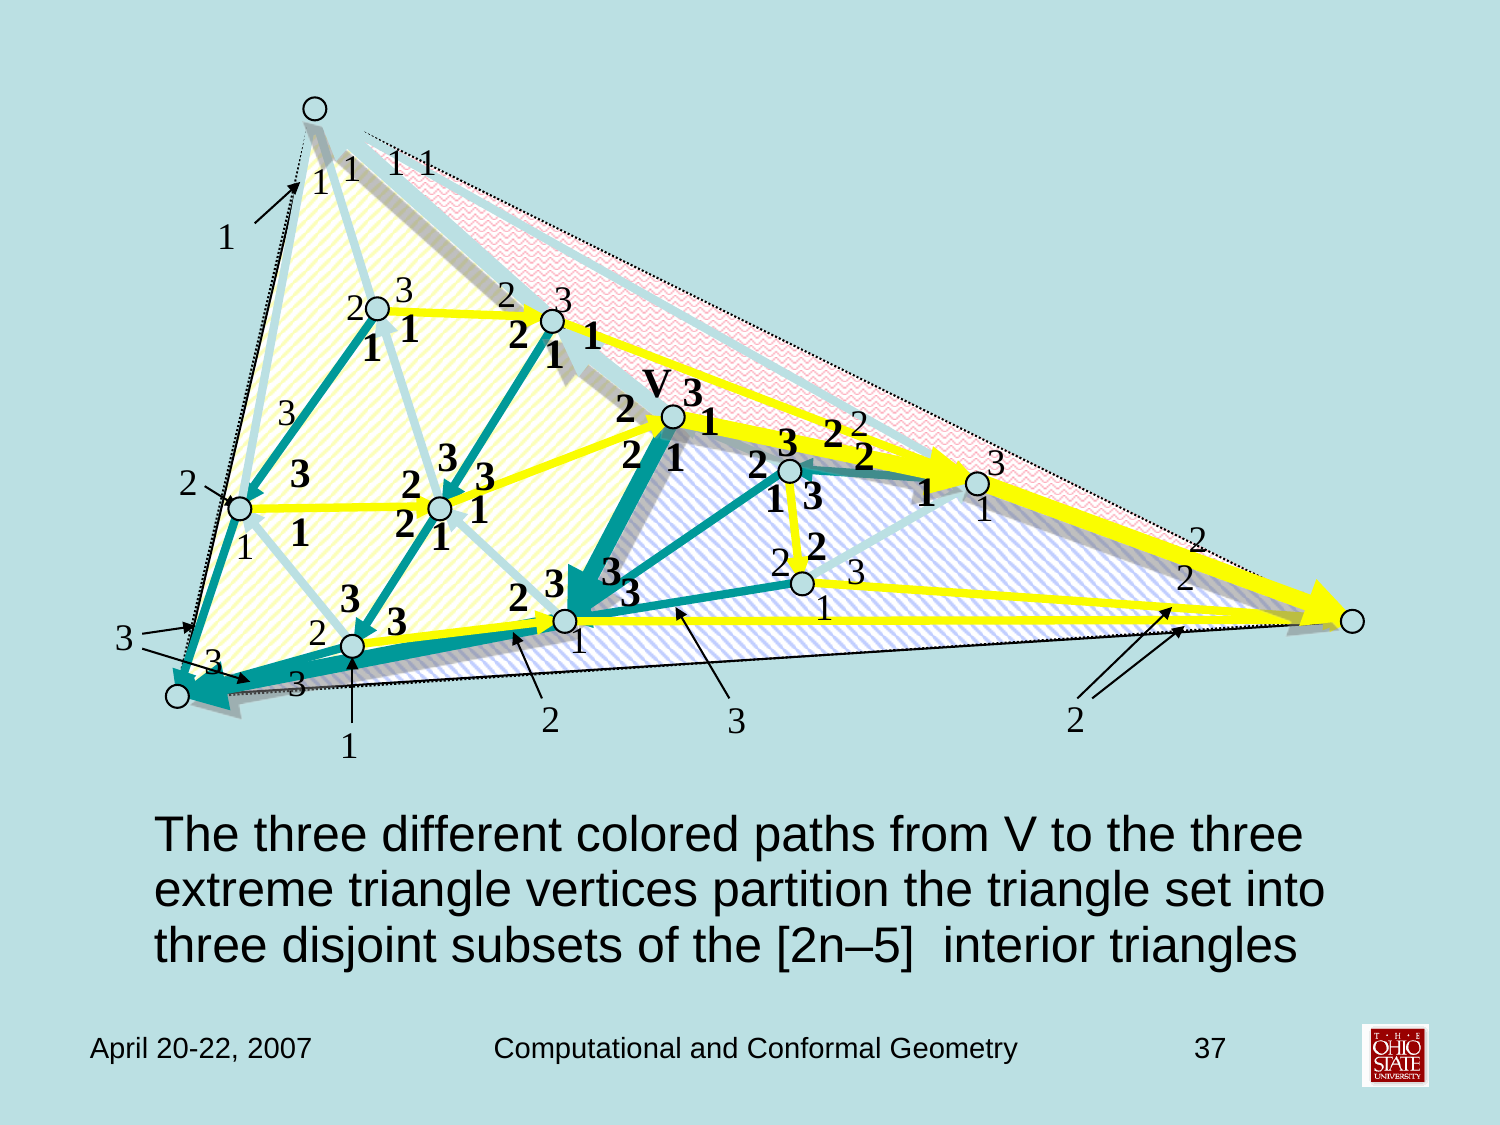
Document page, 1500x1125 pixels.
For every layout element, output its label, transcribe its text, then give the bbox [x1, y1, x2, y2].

text_box [257, 513, 275, 541]
text_box V [652, 376, 667, 415]
text_box 3 [787, 465, 839, 526]
text_box 2 [835, 395, 884, 452]
text_box [678, 594, 800, 616]
text_box 1 [800, 580, 849, 637]
text_box [839, 487, 901, 543]
text_box [890, 438, 915, 452]
text_box [604, 626, 705, 669]
text_box 1 [296, 153, 345, 210]
text_box 3 [605, 561, 656, 623]
text_box 2 [493, 566, 545, 628]
text_box 1 [453, 489, 505, 541]
text_box [661, 407, 683, 426]
text_box 3 [529, 553, 581, 614]
text_box 3 [667, 361, 719, 424]
text_box [250, 420, 280, 482]
text_box 2 [839, 425, 890, 487]
text_box [293, 512, 405, 601]
text_box [1150, 625, 1184, 635]
text_box V [627, 353, 688, 389]
text_box 3 [762, 411, 814, 474]
text_box 2 [526, 691, 576, 748]
text_box 1 [750, 474, 791, 530]
text_box 3 [99, 609, 149, 666]
text_box [966, 473, 972, 480]
text_box [618, 349, 627, 372]
text_box 3 [712, 692, 762, 749]
text_box [656, 501, 790, 600]
text_box 2 [493, 303, 545, 365]
text_box [202, 552, 313, 672]
text_box 1 [346, 319, 398, 378]
text_box 1 [403, 134, 452, 191]
text_box [736, 394, 779, 427]
text_box 1 [371, 134, 403, 191]
text_box [194, 223, 288, 625]
text_box [637, 453, 738, 561]
text_box [1340, 609, 1364, 633]
text_box 1 [959, 480, 1009, 538]
text_box 3 [422, 427, 474, 489]
text_box 1 [415, 506, 467, 568]
text_box 1 [901, 462, 952, 524]
text_box 2 [606, 423, 658, 485]
text_box [393, 541, 498, 632]
text_box 1 [220, 518, 270, 576]
text_box 2 [331, 279, 381, 336]
text_box 2 [482, 266, 532, 323]
text_box 1 [324, 717, 374, 774]
text_box 3 [189, 633, 238, 690]
text_box [452, 177, 972, 472]
text_box 1 [529, 329, 581, 385]
text_box [689, 625, 1150, 663]
text_box 2 [755, 531, 807, 594]
text_box 3 [782, 431, 789, 440]
text_box [268, 210, 360, 395]
picture [1362, 1024, 1429, 1087]
text_box 3 [379, 261, 429, 319]
text_box [303, 97, 327, 121]
text_box 1 [275, 505, 326, 563]
text_box [849, 592, 1161, 616]
text_box 3 [275, 443, 326, 505]
text_box 2 [600, 377, 652, 439]
text_box 3 [371, 591, 423, 652]
text_box 1 [650, 426, 701, 488]
text_box 2 [808, 403, 859, 465]
text_box 3 [262, 384, 312, 441]
text_box [1021, 460, 1173, 543]
text_box 3 [324, 568, 376, 630]
text_box 2 [1161, 549, 1210, 606]
text_box 3 [460, 446, 511, 507]
text_box [421, 191, 827, 411]
text_box 2 [1051, 691, 1101, 748]
text_box 2 [379, 492, 431, 554]
text_box 3 [273, 655, 322, 712]
text_box [1182, 625, 1248, 633]
text_box 1 [684, 390, 736, 453]
text_box [345, 197, 482, 310]
text_box 3 [586, 540, 637, 602]
text_box [487, 448, 627, 571]
text_box 2 [293, 604, 342, 661]
text_box [291, 366, 419, 503]
text_box [485, 375, 602, 474]
text_box 2 [385, 453, 437, 515]
text_box [399, 318, 523, 444]
text_box The three different colored paths from V to the three extreme triangle vertices partition the triangle set into three disjoint subsets of the [2n–5] interior triangles [139, 798, 1342, 981]
text_box 1 [554, 613, 604, 670]
text_box 3 [832, 543, 881, 601]
text_box [353, 652, 529, 686]
text_box [342, 630, 371, 658]
text_box 2 [1173, 511, 1223, 568]
text_box 1 [398, 298, 436, 360]
text_box 3 [539, 272, 588, 329]
text_box 1 [567, 304, 618, 366]
text_box [437, 497, 451, 506]
text_box [165, 684, 189, 708]
text_box [523, 646, 571, 674]
text_box 1 [202, 209, 255, 266]
text_box 2 [859, 452, 865, 461]
text_box [656, 607, 676, 616]
text_box 2 [732, 434, 784, 496]
text_box 1 [327, 140, 377, 197]
text_box 2 [859, 413, 863, 426]
text_box 3 [972, 435, 1021, 492]
text_box [879, 498, 1161, 602]
text_box 2 [164, 454, 213, 511]
text_box 3 [784, 443, 790, 454]
text_box [1210, 593, 1249, 608]
text_box 2 [791, 515, 843, 578]
